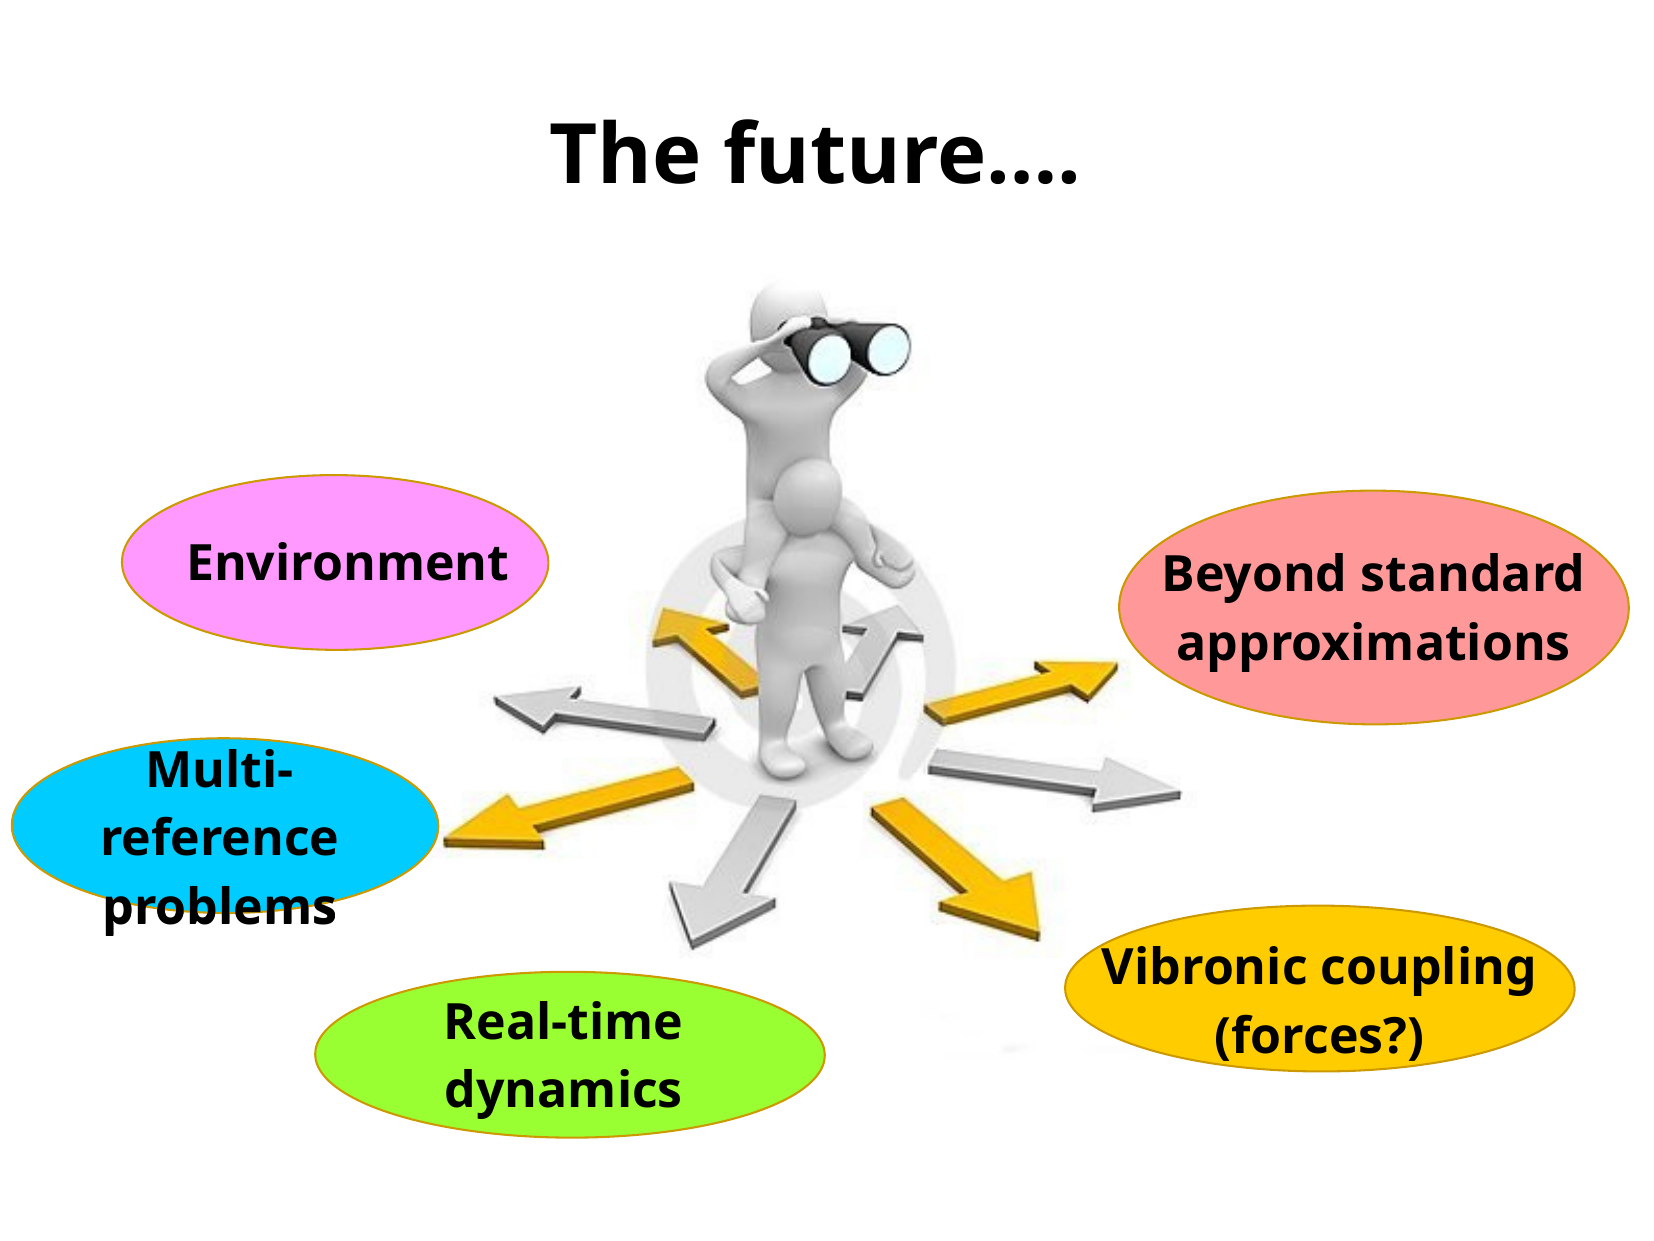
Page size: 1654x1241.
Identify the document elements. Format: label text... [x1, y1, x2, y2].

text_box Real-time dynamics [341, 960, 787, 1148]
text_box [1222, 701, 1528, 725]
text_box [11, 787, 33, 864]
text_box [1596, 550, 1629, 666]
text_box [1065, 947, 1097, 1029]
text_box Vibronic coupling (forces?) [1097, 905, 1542, 1094]
text_box [237, 640, 435, 650]
text_box [534, 531, 549, 595]
text_box [250, 475, 418, 482]
text_box [406, 779, 439, 873]
text_box [1542, 948, 1575, 1030]
title The future…. [82, 75, 1571, 227]
text_box [92, 738, 357, 757]
text_box Environment [161, 482, 534, 640]
text_box [121, 511, 161, 613]
picture [396, 224, 1231, 1059]
text_box [787, 1011, 825, 1099]
text_box Beyond standard approximations [1151, 512, 1596, 701]
text_box [1226, 490, 1520, 512]
text_box [1119, 550, 1151, 664]
text_box Multi-reference problems [33, 757, 406, 916]
text_box [315, 1017, 341, 1091]
